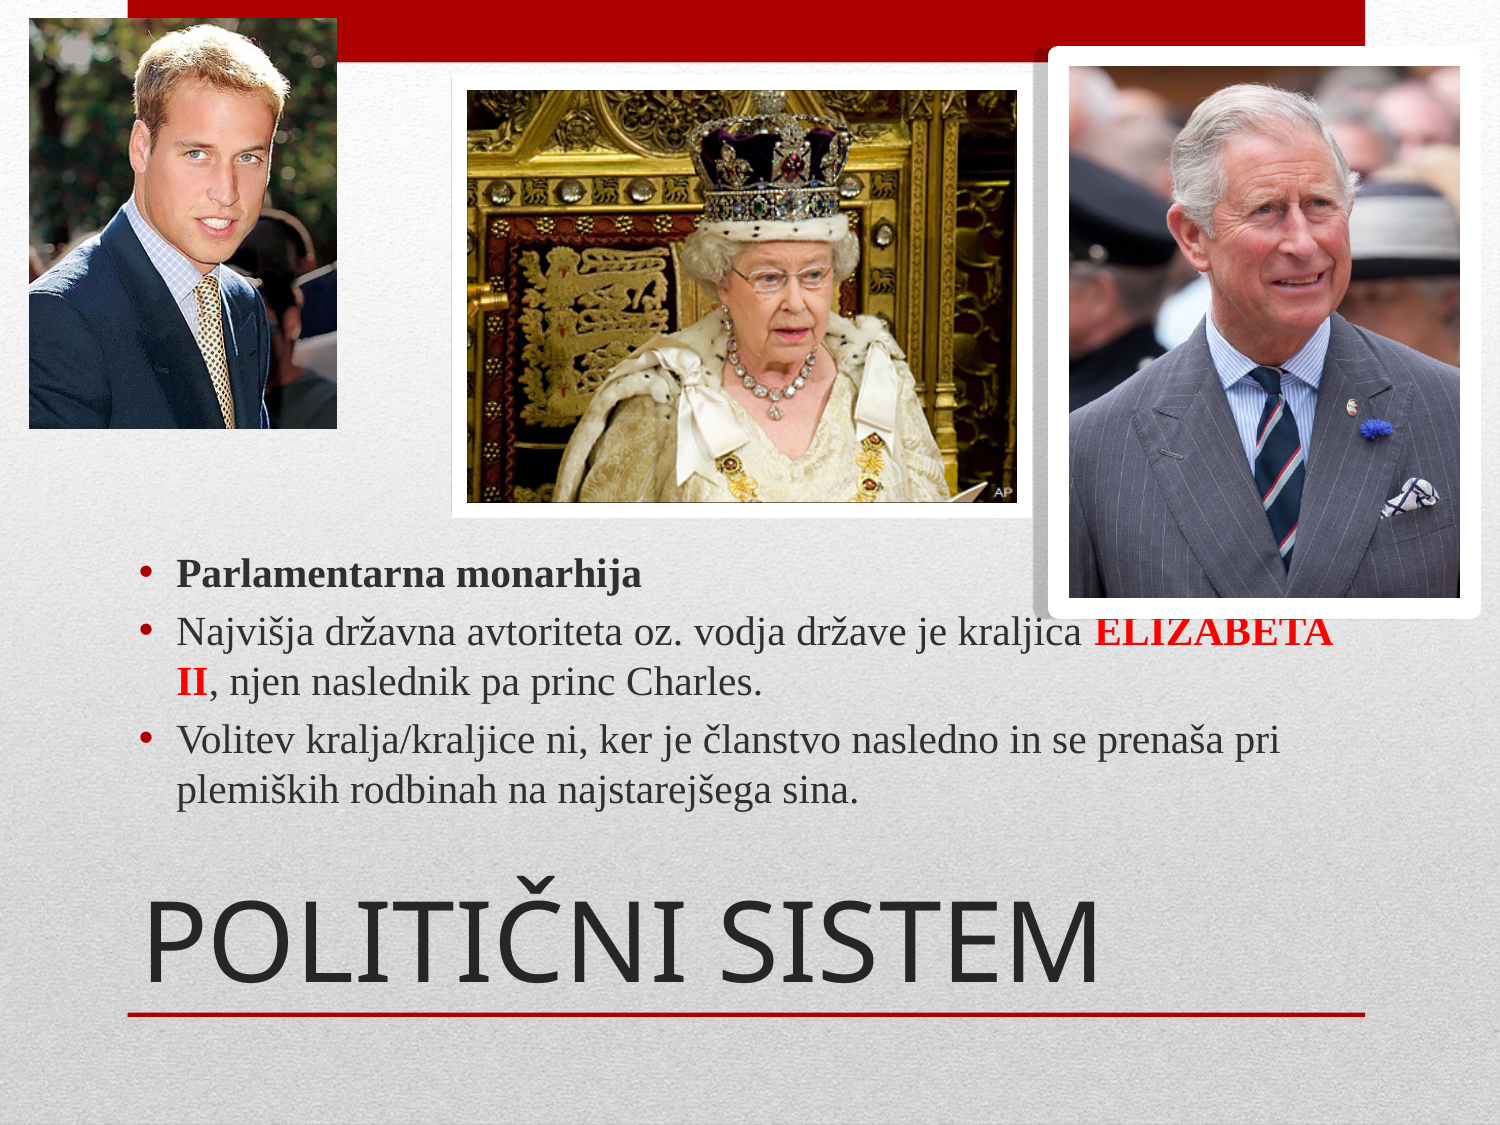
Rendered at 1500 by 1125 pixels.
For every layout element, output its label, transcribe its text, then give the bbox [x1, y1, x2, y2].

picture [466, 90, 1018, 504]
picture [0, 0, 1500, 1125]
list Parlamentarna monarhija Najvišja državna avtoriteta oz. vodja države je kraljica ELIZABETA II, njen naslednik pa princ Charles. Volitev kralja/kraljice ni, ker je članstvo nasledno in se prenaša pri plemiških rodbinah na najstarejšega sina. [123, 479, 1362, 870]
picture [1068, 66, 1461, 598]
title POLITIČNI SISTEM [125, 870, 1238, 1013]
